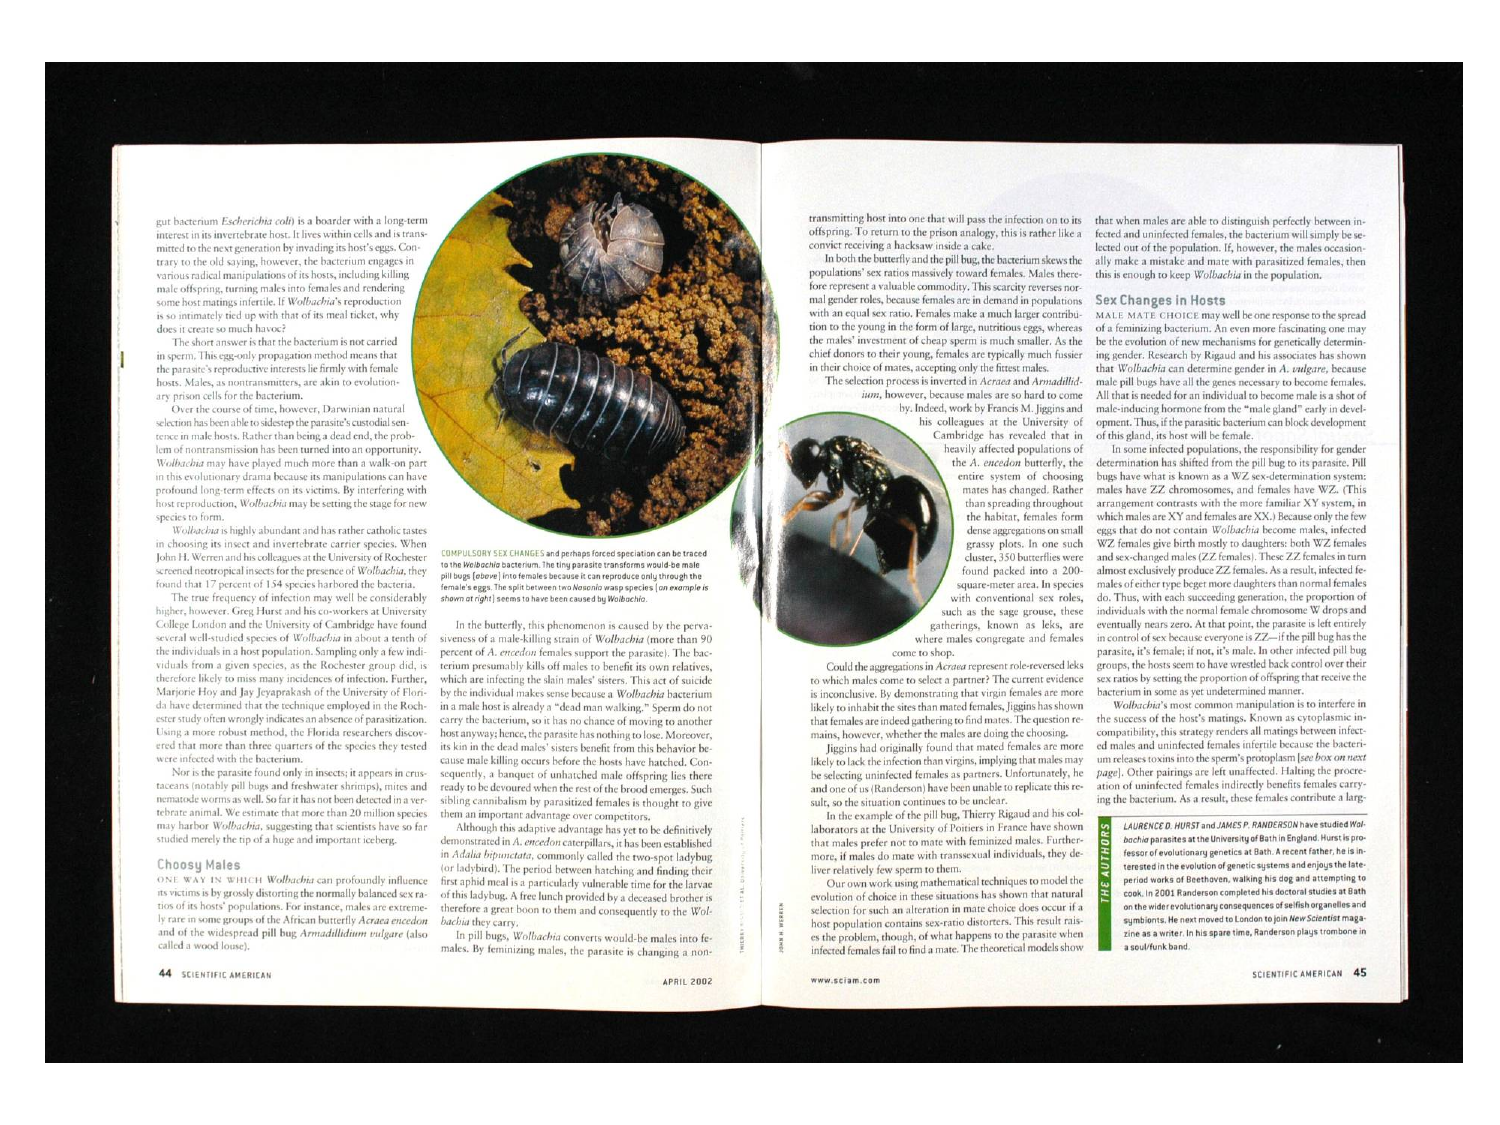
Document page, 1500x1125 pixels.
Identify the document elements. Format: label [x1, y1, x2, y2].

picture [45, 62, 1463, 1063]
